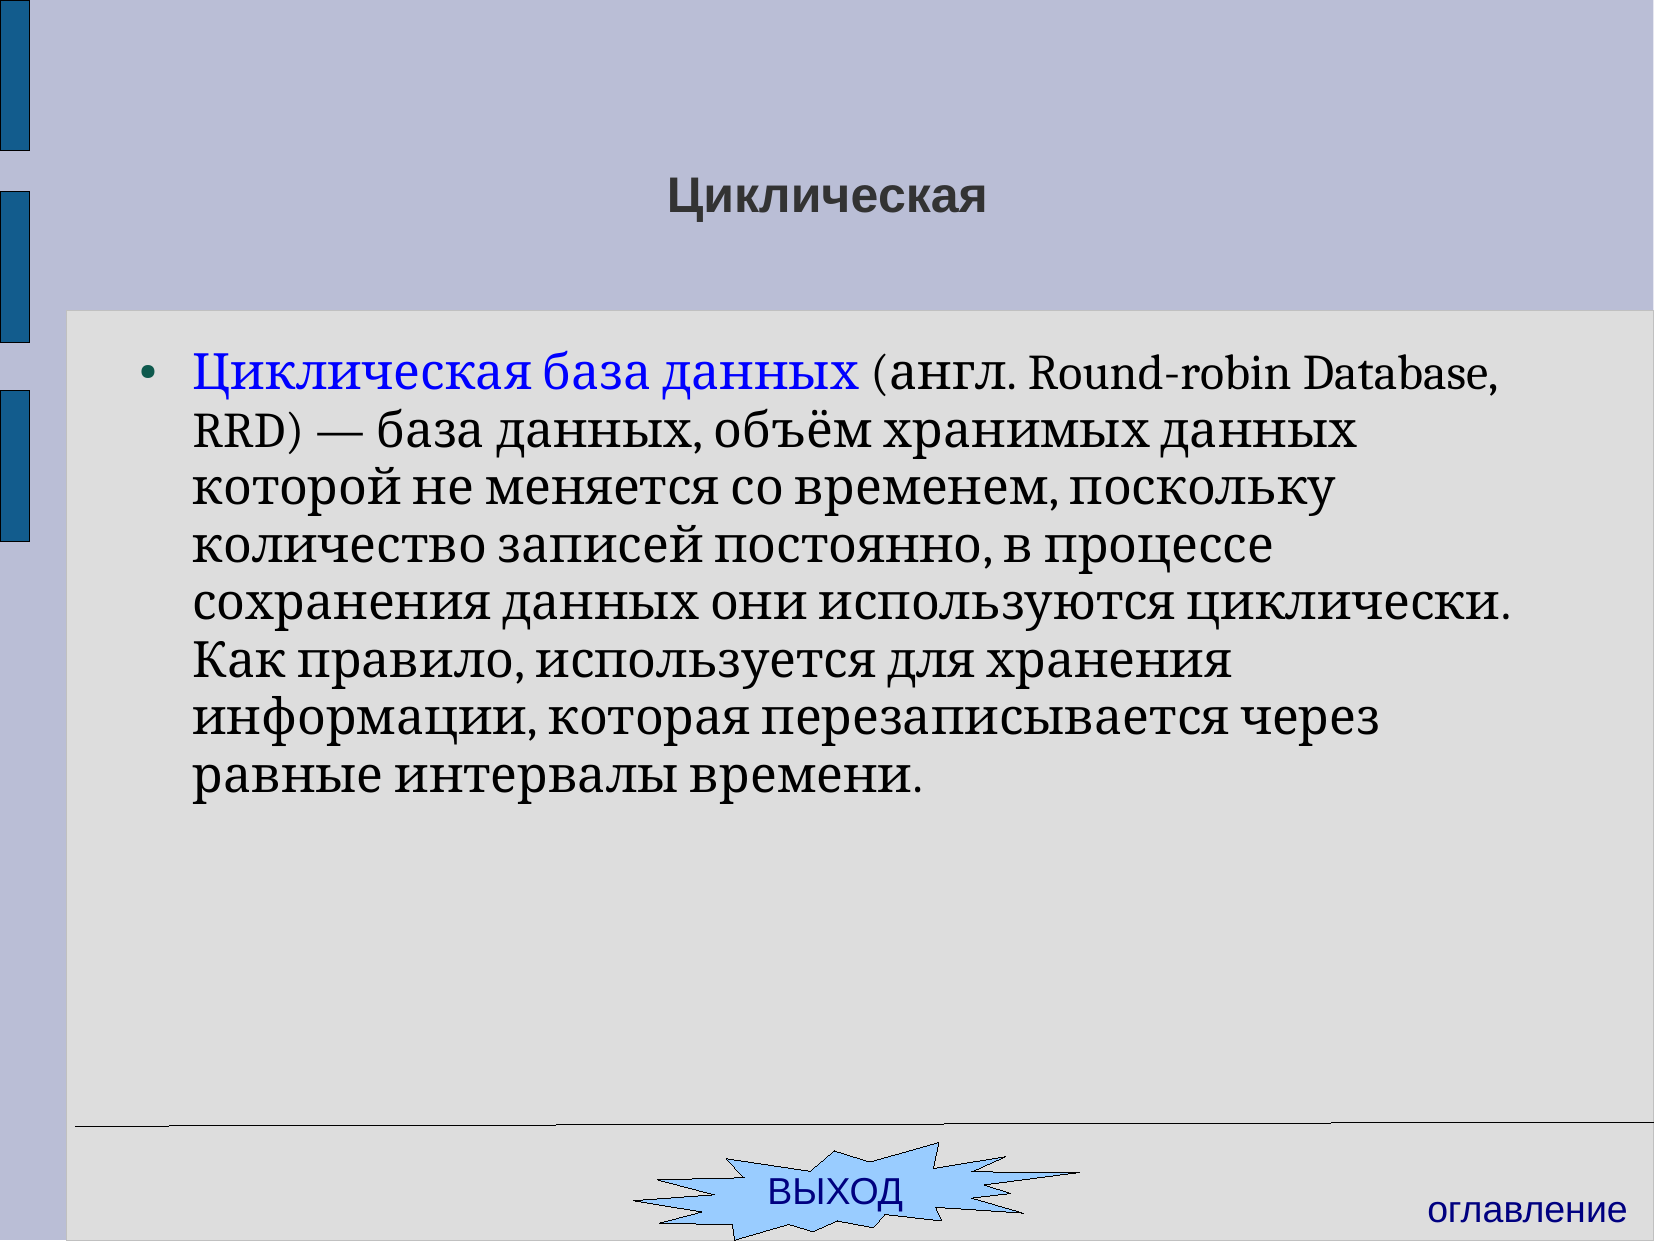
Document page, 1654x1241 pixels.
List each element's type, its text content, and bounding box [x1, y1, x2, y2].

text_box оглавление [1412, 1181, 1654, 1241]
list Циклическая база данных (англ. Round-robin Database, RRD) — база данных, объём хранимых данных которой не меняется со временем, поскольку количество записей постоянно, в процессе сохранения данных они используются циклически. Как правило, используется для хранения информации, которая перезаписывается через равные интервалы времени. [121, 344, 1534, 1127]
text_box ВЫХОД [633, 1142, 1080, 1241]
title Циклическая [121, 91, 1534, 299]
